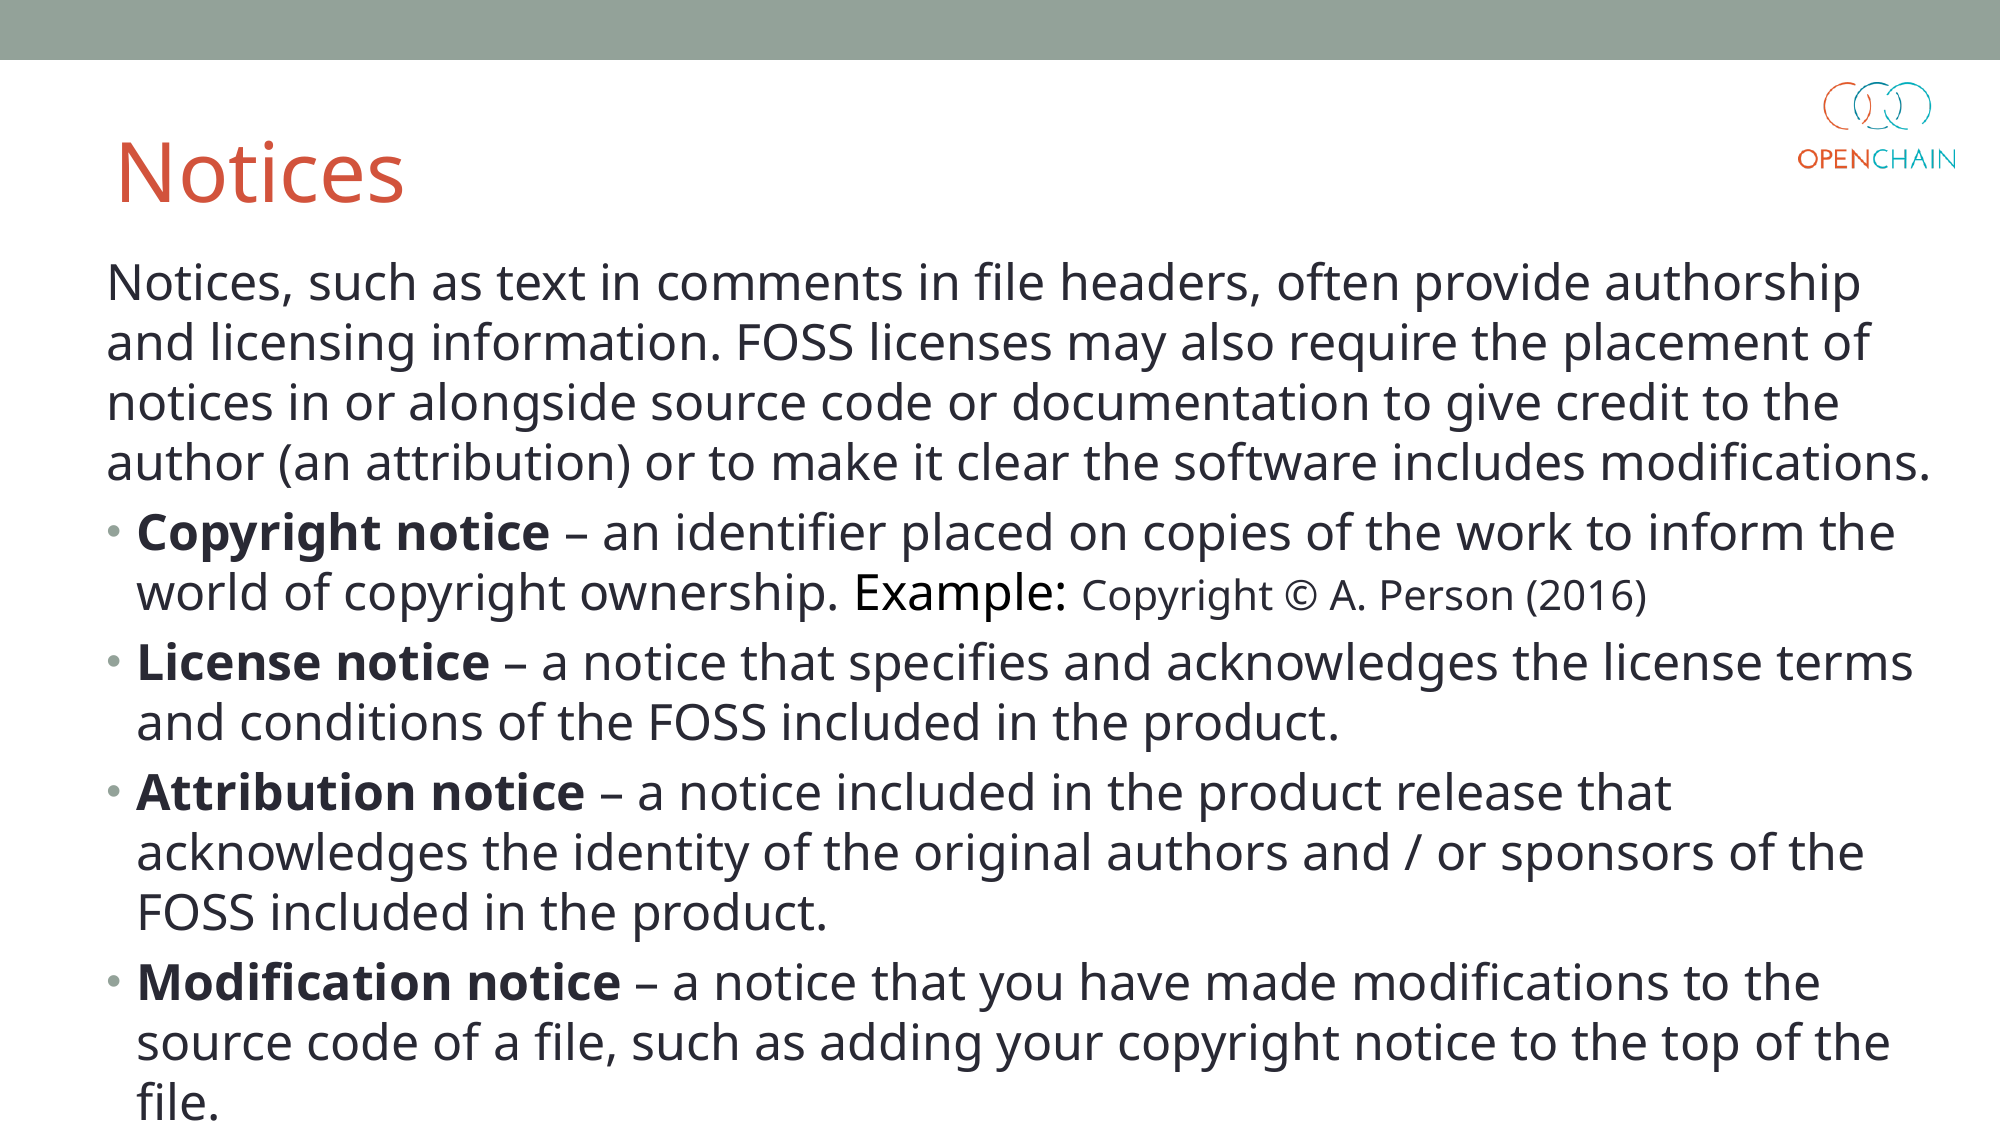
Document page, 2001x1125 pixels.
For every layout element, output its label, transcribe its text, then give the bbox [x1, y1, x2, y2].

title Notices [99, 87, 1900, 243]
picture [1798, 82, 1955, 169]
list Notices, such as text in comments in file headers, often provide authorship and licensing information. FOSS licenses may also require the placement of notices in or alongside source code or documentation to give credit to the author (an attribution) or to make it clear the software includes modifications. Copyright notice – an identifier placed on copies of the work to inform the world of copyright ownership. Example: Copyright © A. Person (2016) License notice – a notice that specifies and acknowledges the license terms and conditions of the FOSS included in the product. Attribution notice – a notice included in the product release that acknowledges the identity of the original authors and / or sponsors of the FOSS included in the product. Modification notice – a notice that you have made modifications to the source code of a file, such as adding your copyright notice to the top of the file. [91, 243, 1970, 1125]
